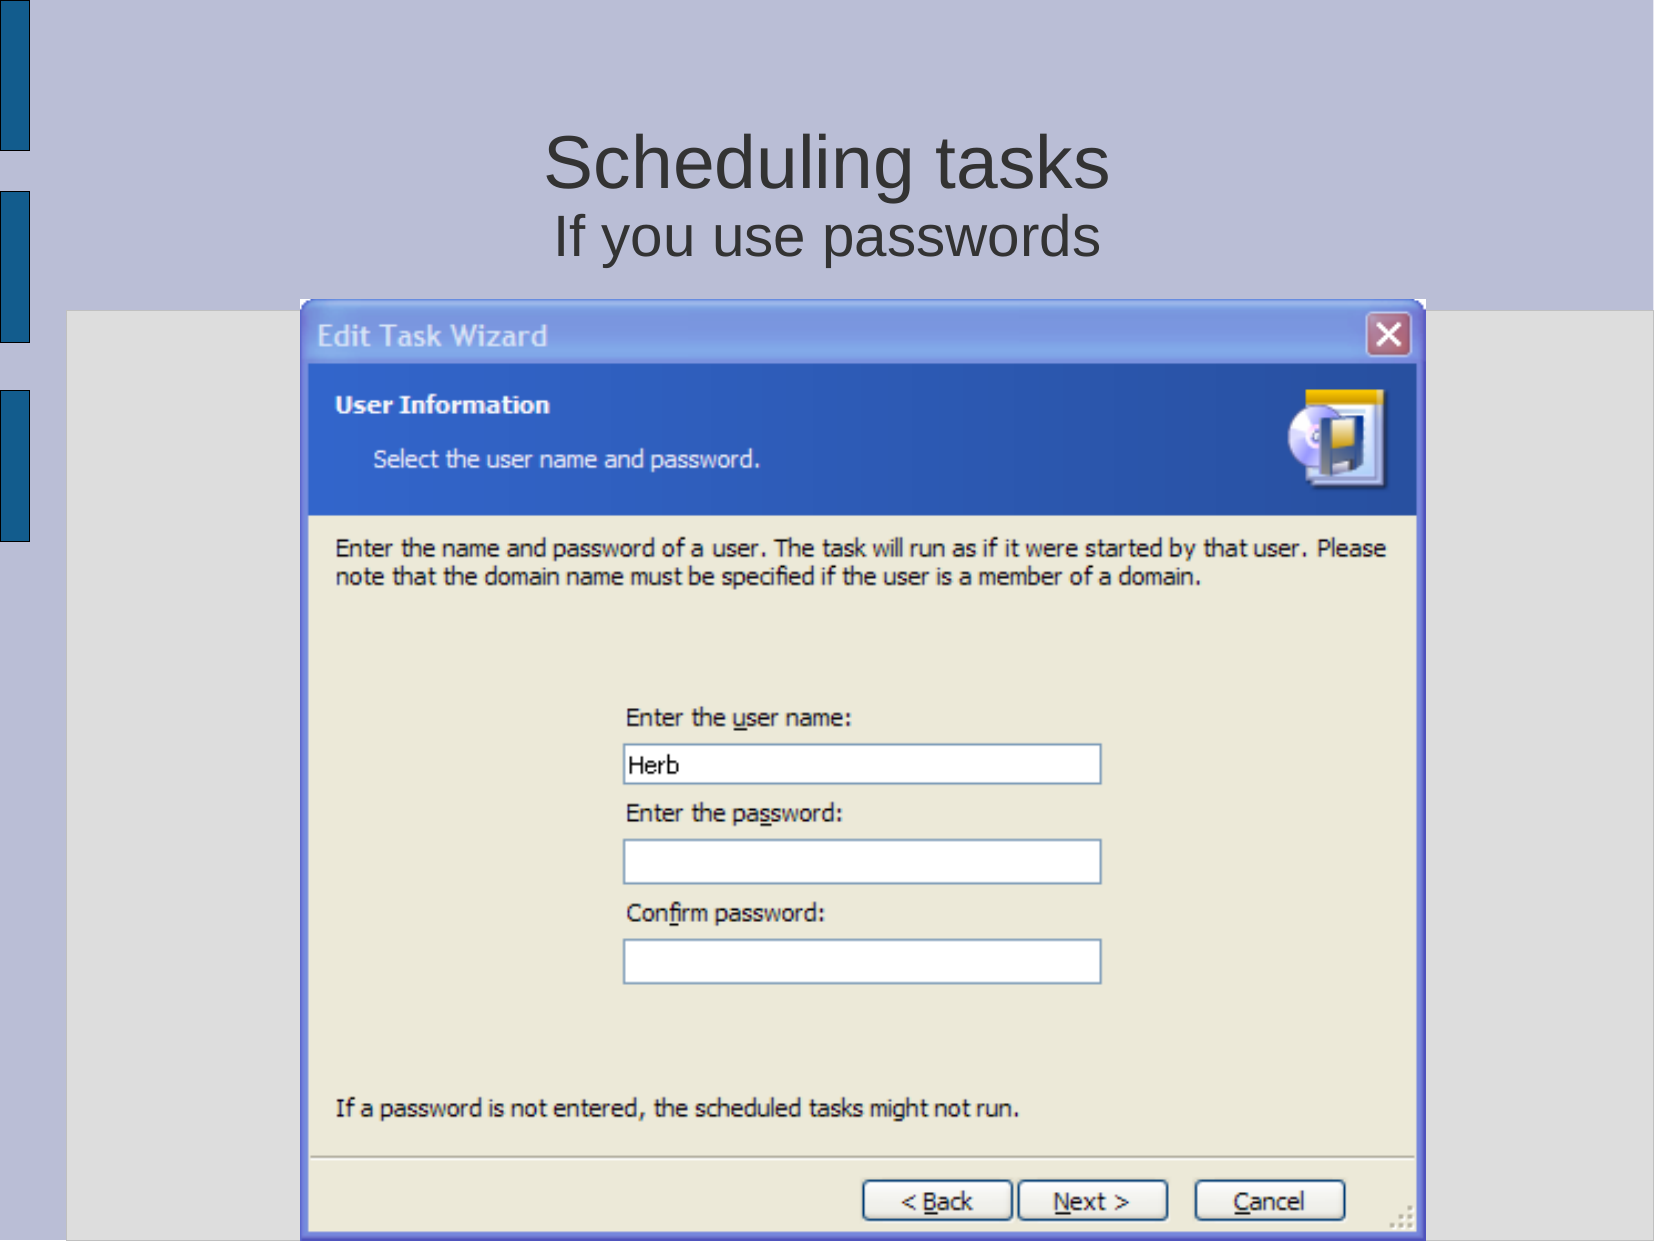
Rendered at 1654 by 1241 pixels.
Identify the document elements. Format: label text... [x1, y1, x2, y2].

picture [300, 299, 1426, 1241]
title Scheduling tasks If you use passwords [121, 91, 1534, 299]
